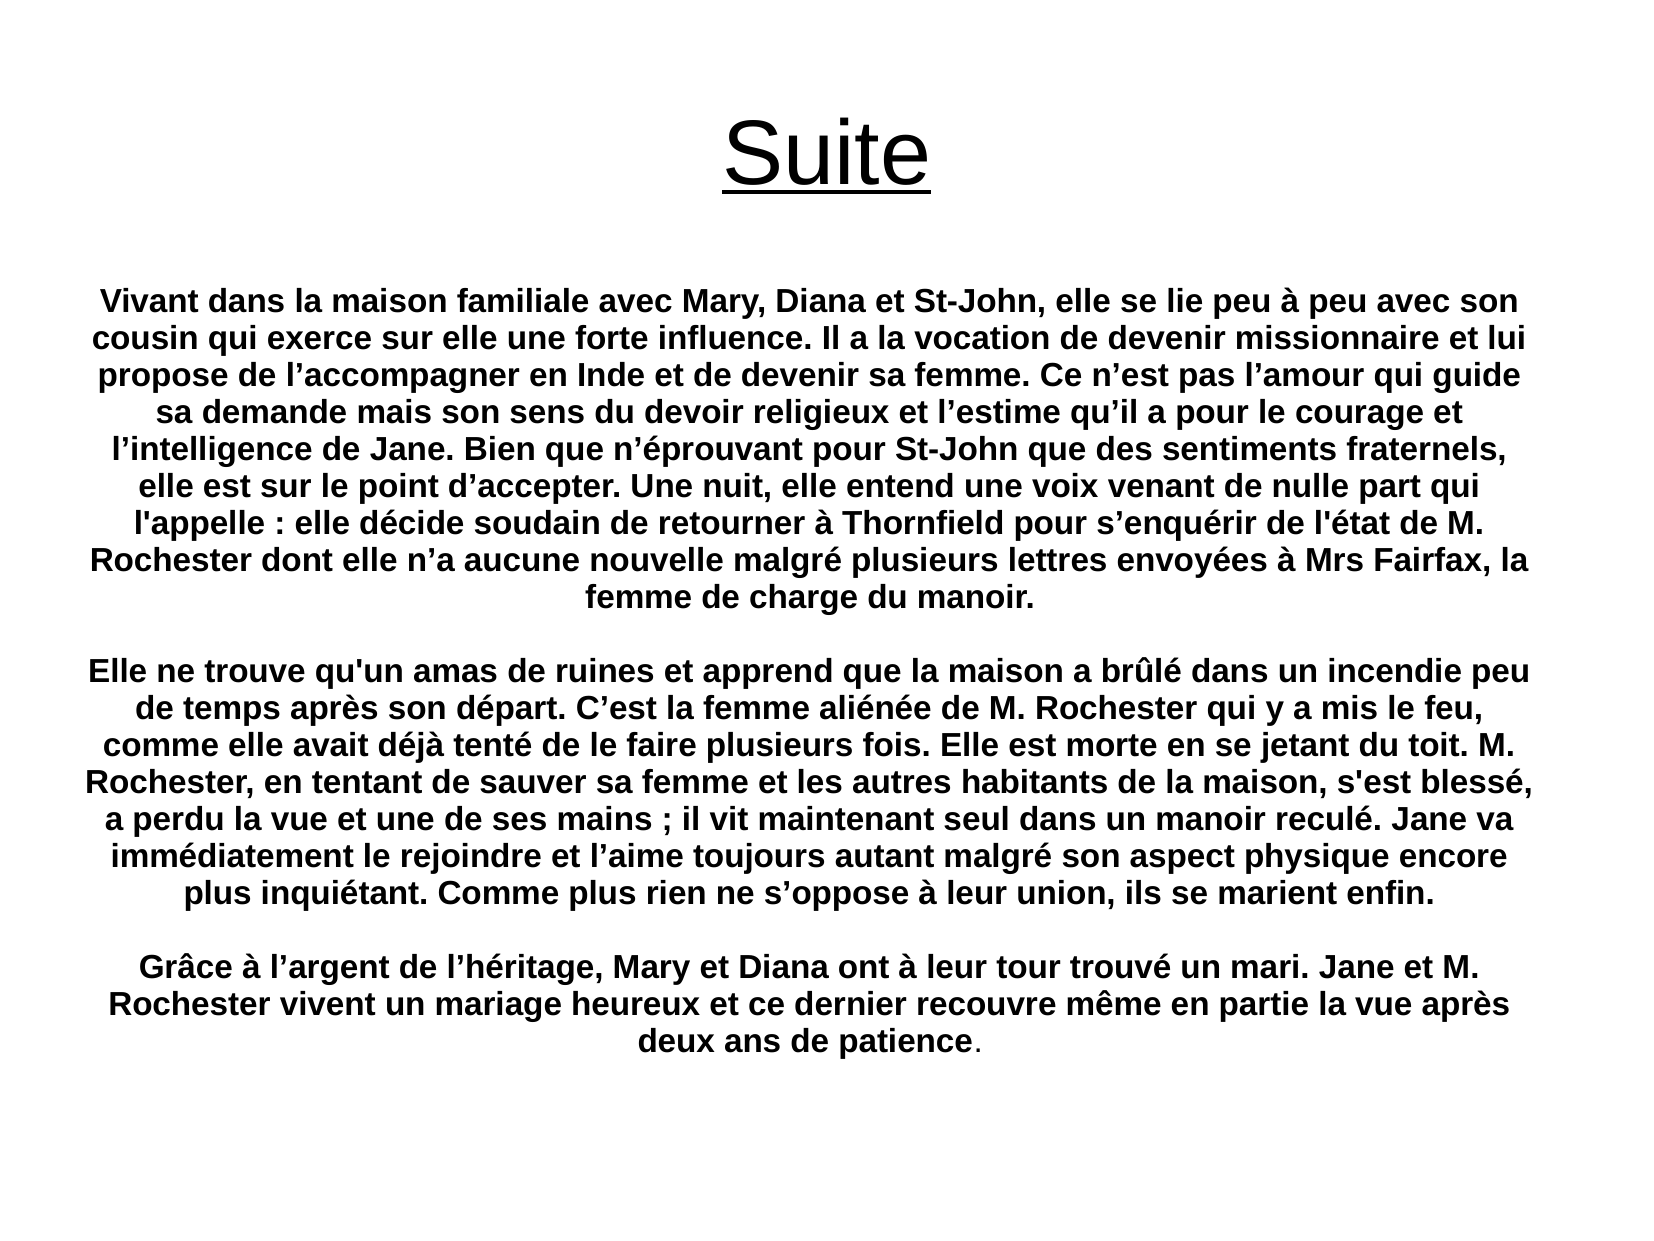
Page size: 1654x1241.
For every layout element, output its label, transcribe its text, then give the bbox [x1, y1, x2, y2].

subtitle Vivant dans la maison familiale avec Mary, Diana et St-John, elle se lie peu à peu avec son cousin qui exerce sur elle une forte influence. Il a la vocation de devenir missionnaire et lui propose de l’accompagner en Inde et de devenir sa femme. Ce n’est pas l’amour qui guide sa demande mais son sens du devoir religieux et l’estime qu’il a pour le courage et l’intelligence de Jane. Bien que n’éprouvant pour St-John que des sentiments fraternels, elle est sur le point d’accepter. Une nuit, elle entend une voix venant de nulle part qui l'appelle : elle décide soudain de retourner à Thornfield pour s’enquérir de l'état de M. Rochester dont elle n’a aucune nouvelle malgré plusieurs lettres envoyées à Mrs Fairfax, la femme de charge du manoir. Elle ne trouve qu'un amas de ruines et apprend que la maison a brûlé dans un incendie peu de temps après son départ. C’est la femme aliénée de M. Rochester qui y a mis le feu, comme elle avait déjà tenté de le faire plusieurs fois. Elle est morte en se jetant du toit. M. Rochester, en tentant de sauver sa femme et les autres habitants de la maison, s'est blessé, a perdu la vue et une de ses mains ; il vit maintenant seul dans un manoir reculé. Jane va immédiatement le rejoindre et l’aime toujours autant malgré son aspect physique encore plus inquiétant. Comme plus rien ne s’oppose à leur union, ils se marient enfin. Grâce à l’argent de l’héritage, Mary et Diana ont à leur tour trouvé un mari. Jane et M. Rochester vivent un mariage heureux et ce dernier recouvre même en partie la vue après deux ans de patience. [82, 226, 1538, 1073]
title Suite [82, 56, 1571, 250]
